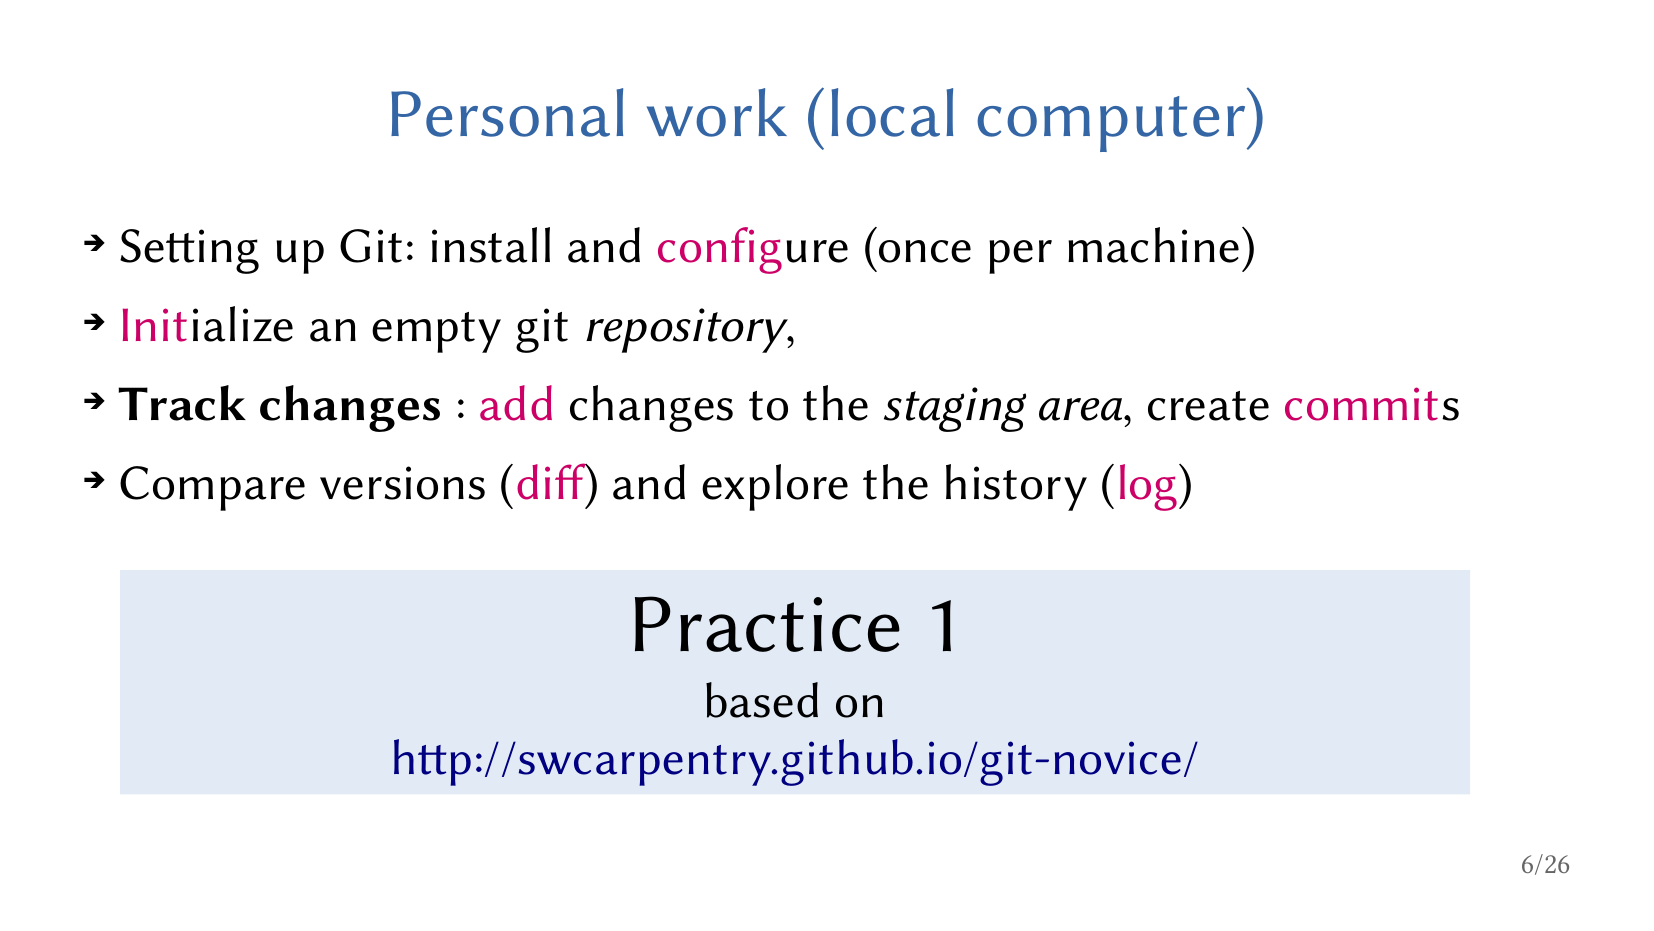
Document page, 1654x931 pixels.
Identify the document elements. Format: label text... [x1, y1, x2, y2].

list Setting up Git: install and configure (once per machine) Initialize an empty git repository, Track changes : add changes to the staging area, create commits Compare versions (diff) and explore the history (log) [82, 217, 1571, 758]
text_box Practice 1 based on http://swcarpentry.github.io/git-novice/ [120, 570, 1471, 795]
title Personal work (local computer) [82, 37, 1571, 193]
